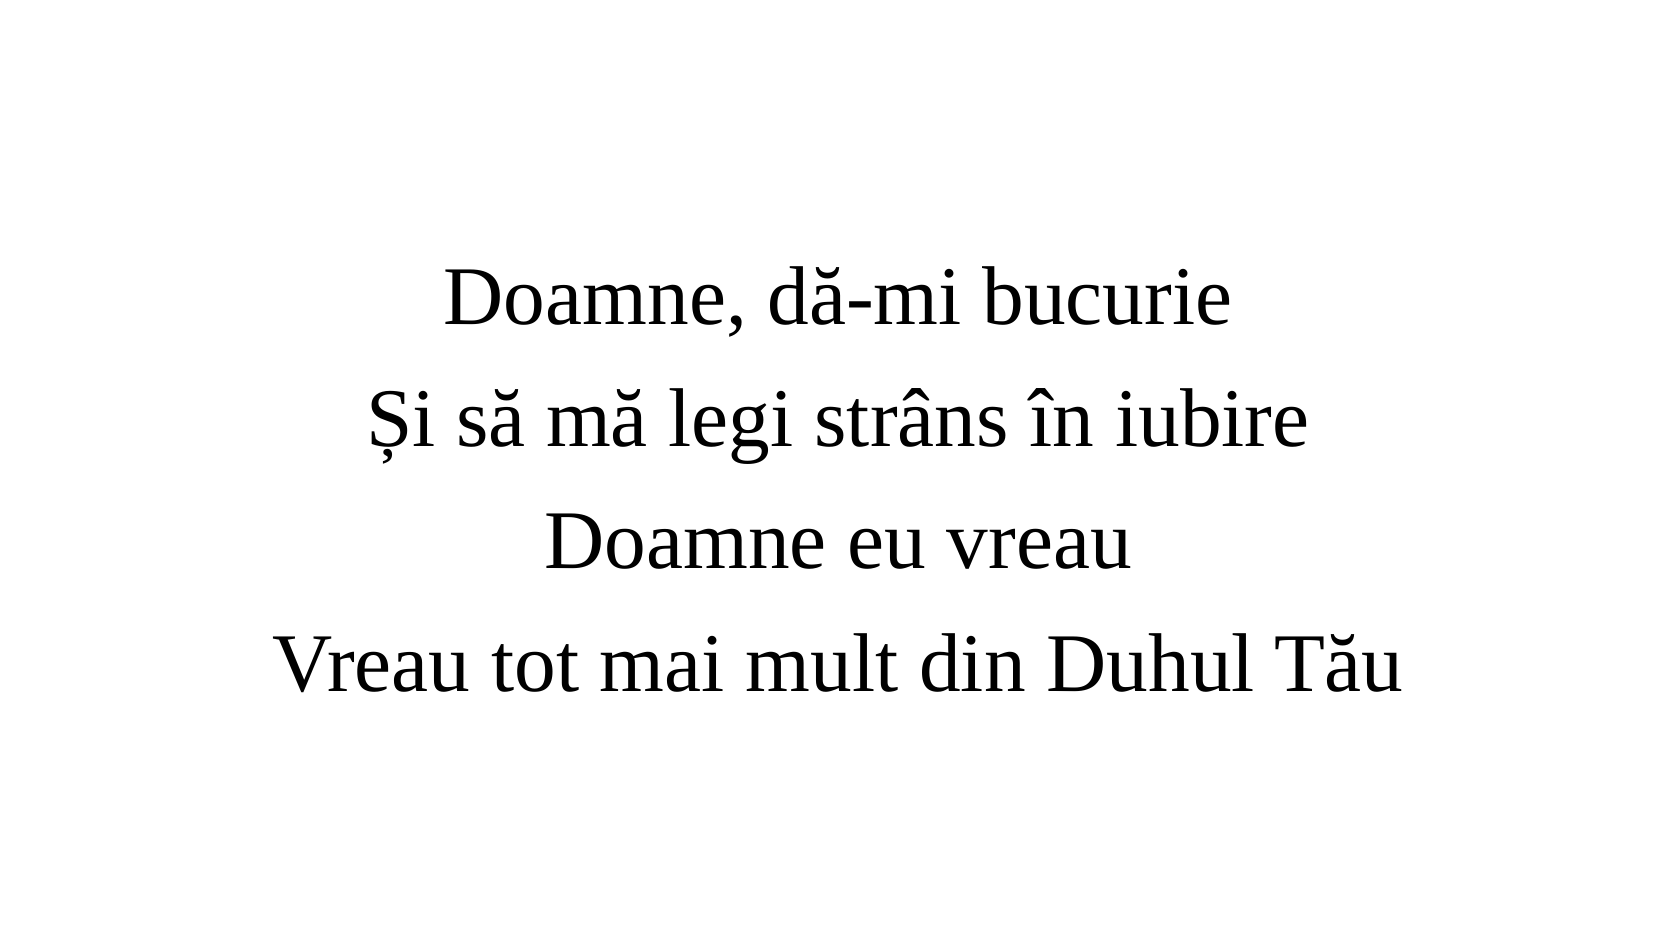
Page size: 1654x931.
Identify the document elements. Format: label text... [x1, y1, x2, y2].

subtitle Doamne, dă-mi bucurie Și să mă legi strâns în iubire Doamne eu vreau Vreau tot mai mult din Duhul Tău [177, 237, 1501, 712]
